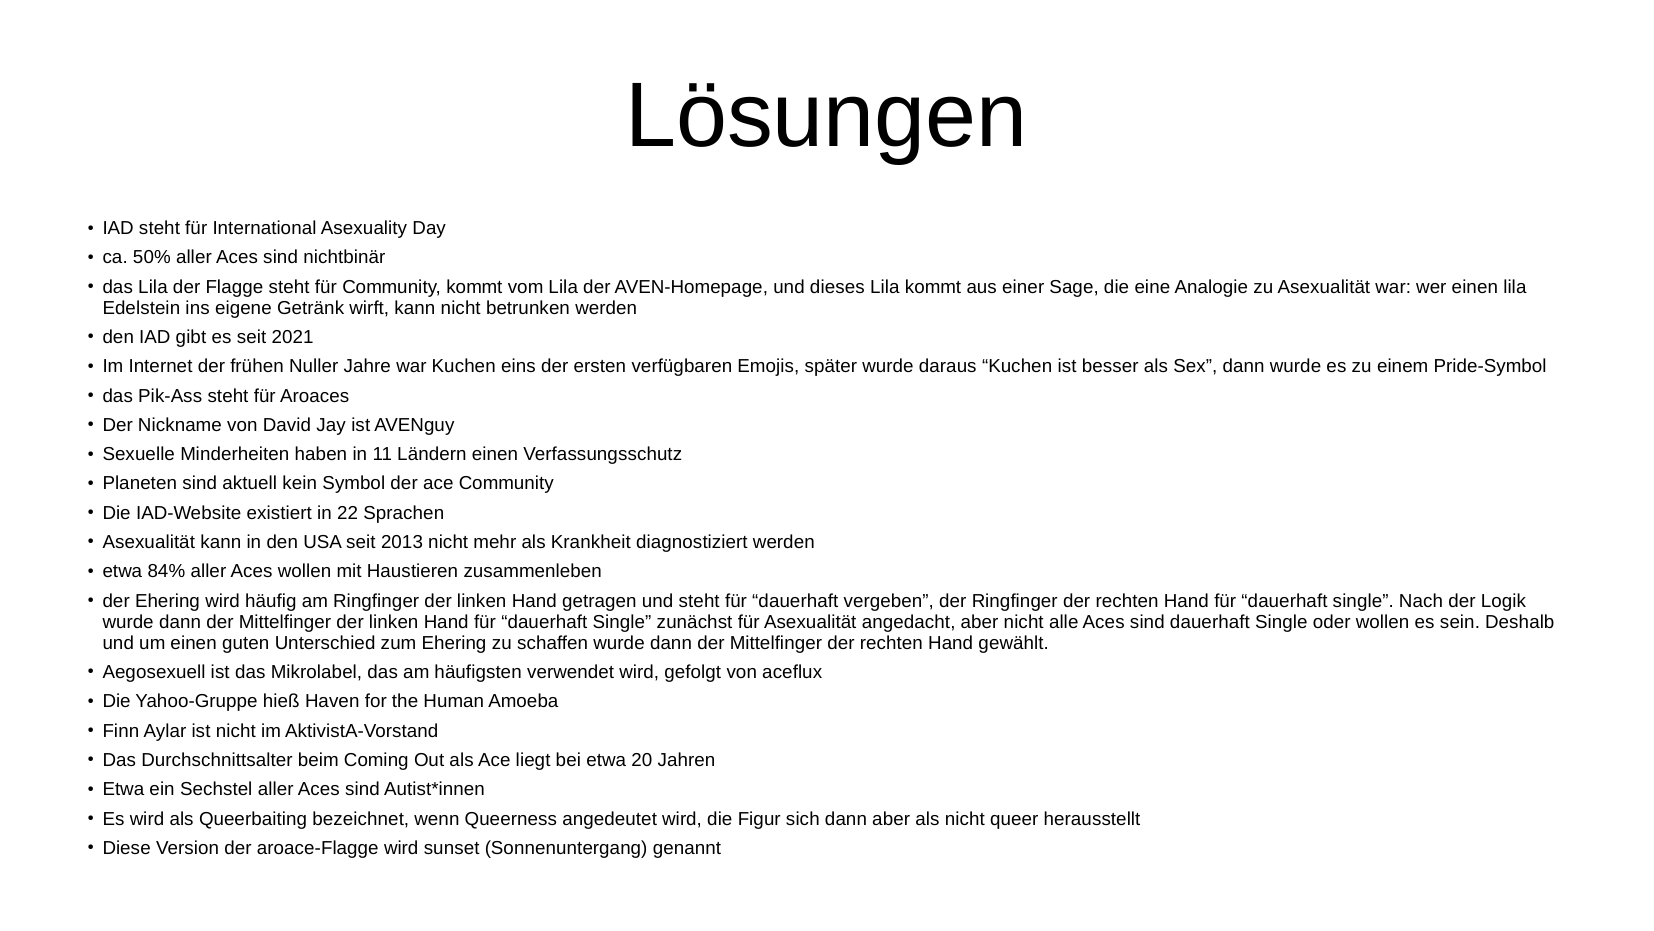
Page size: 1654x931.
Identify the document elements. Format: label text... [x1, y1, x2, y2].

title Lösungen [82, 37, 1571, 193]
list IAD steht für International Asexuality Day ca. 50% aller Aces sind nichtbinär das Lila der Flagge steht für Community, kommt vom Lila der AVEN-Homepage, und dieses Lila kommt aus einer Sage, die eine Analogie zu Asexualität war: wer einen lila Edelstein ins eigene Getränk wirft, kann nicht betrunken werden den IAD gibt es seit 2021 Im Internet der frühen Nuller Jahre war Kuchen eins der ersten verfügbaren Emojis, später wurde daraus “Kuchen ist besser als Sex”, dann wurde es zu einem Pride-Symbol das Pik-Ass steht für Aroaces Der Nickname von David Jay ist AVENguy Sexuelle Minderheiten haben in 11 Ländern einen Verfassungsschutz Planeten sind aktuell kein Symbol der ace Community Die IAD-Website existiert in 22 Sprachen Asexualität kann in den USA seit 2013 nicht mehr als Krankheit diagnostiziert werden etwa 84% aller Aces wollen mit Haustieren zusammenleben der Ehering wird häufig am Ringfinger der linken Hand getragen und steht für “dauerhaft vergeben”, der Ringfinger der rechten Hand für “dauerhaft single”. Nach der Logik wurde dann der Mittelfinger der linken Hand für “dauerhaft Single” zunächst für Asexualität angedacht, aber nicht alle Aces sind dauerhaft Single oder wollen es sein. Deshalb und um einen guten Unterschied zum Ehering zu schaffen wurde dann der Mittelfinger der rechten Hand gewählt. Aegosexuell ist das Mikrolabel, das am häufigsten verwendet wird, gefolgt von aceflux Die Yahoo-Gruppe hieß Haven for the Human Amoeba Finn Aylar ist nicht im AktivistA-Vorstand Das Durchschnittsalter beim Coming Out als Ace liegt bei etwa 20 Jahren Etwa ein Sechstel aller Aces sind Autist*innen Es wird als Queerbaiting bezeichnet, wenn Queerness angedeutet wird, die Figur sich dann aber als nicht queer herausstellt Diese Version der aroace-Flagge wird sunset (Sonnenuntergang) genannt [82, 217, 1571, 886]
